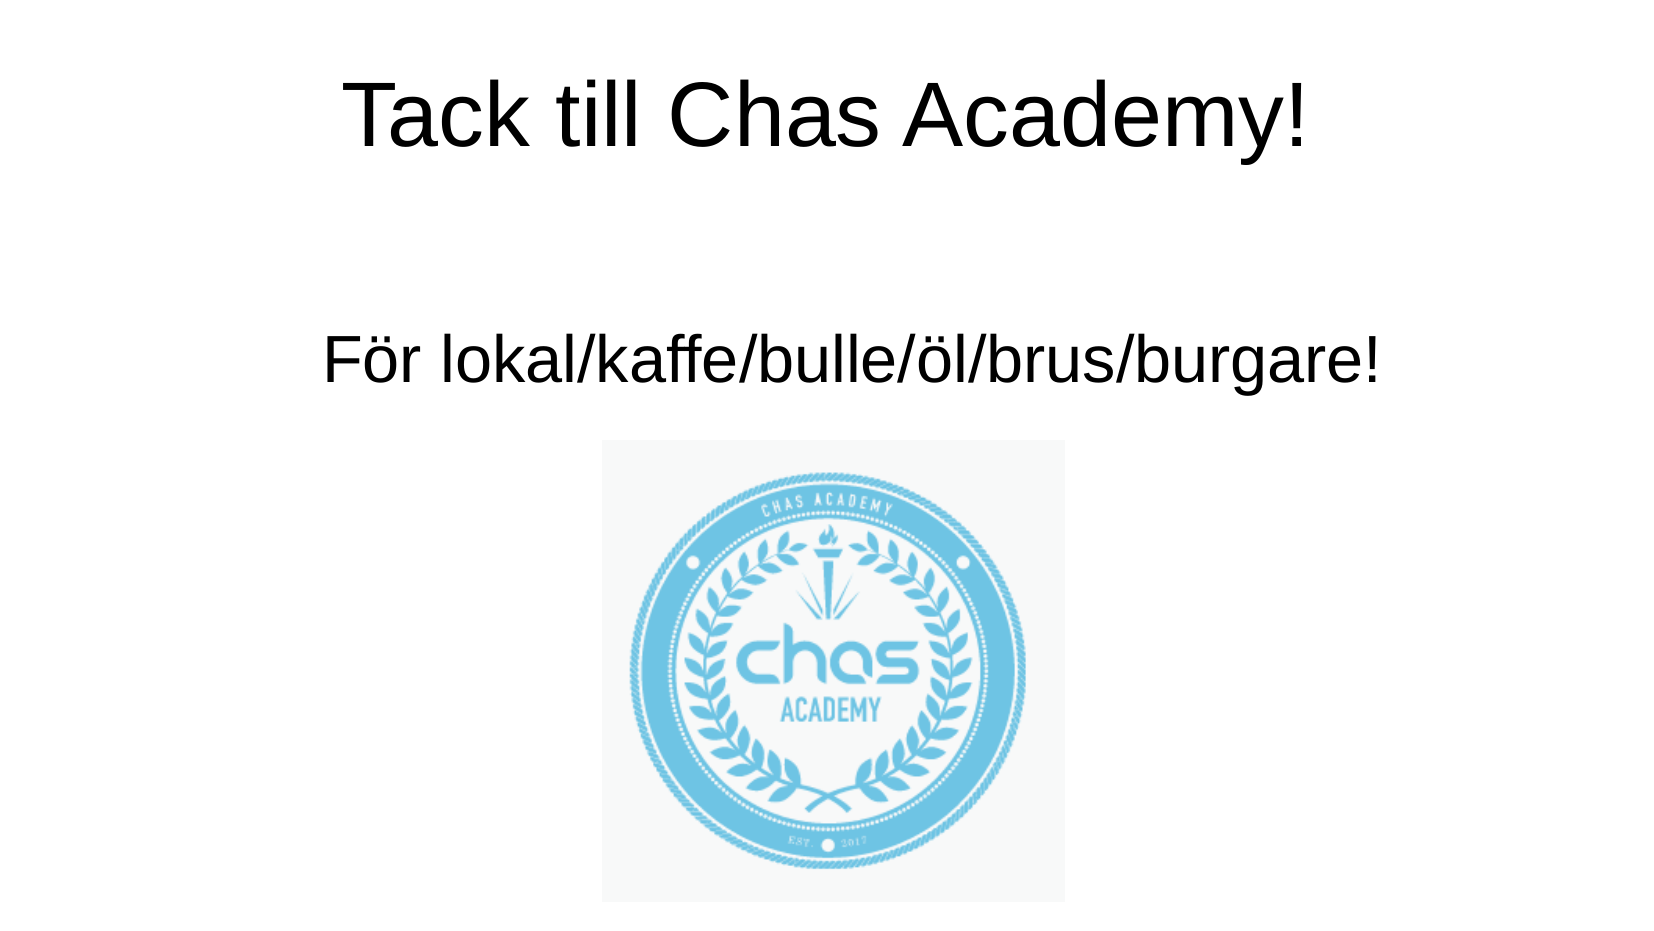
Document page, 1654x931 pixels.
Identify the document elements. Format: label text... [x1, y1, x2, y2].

title Tack till Chas Academy! [82, 37, 1571, 193]
picture [602, 440, 1065, 902]
list För lokal/kaffe/bulle/öl/brus/burgare! [82, 217, 1571, 758]
